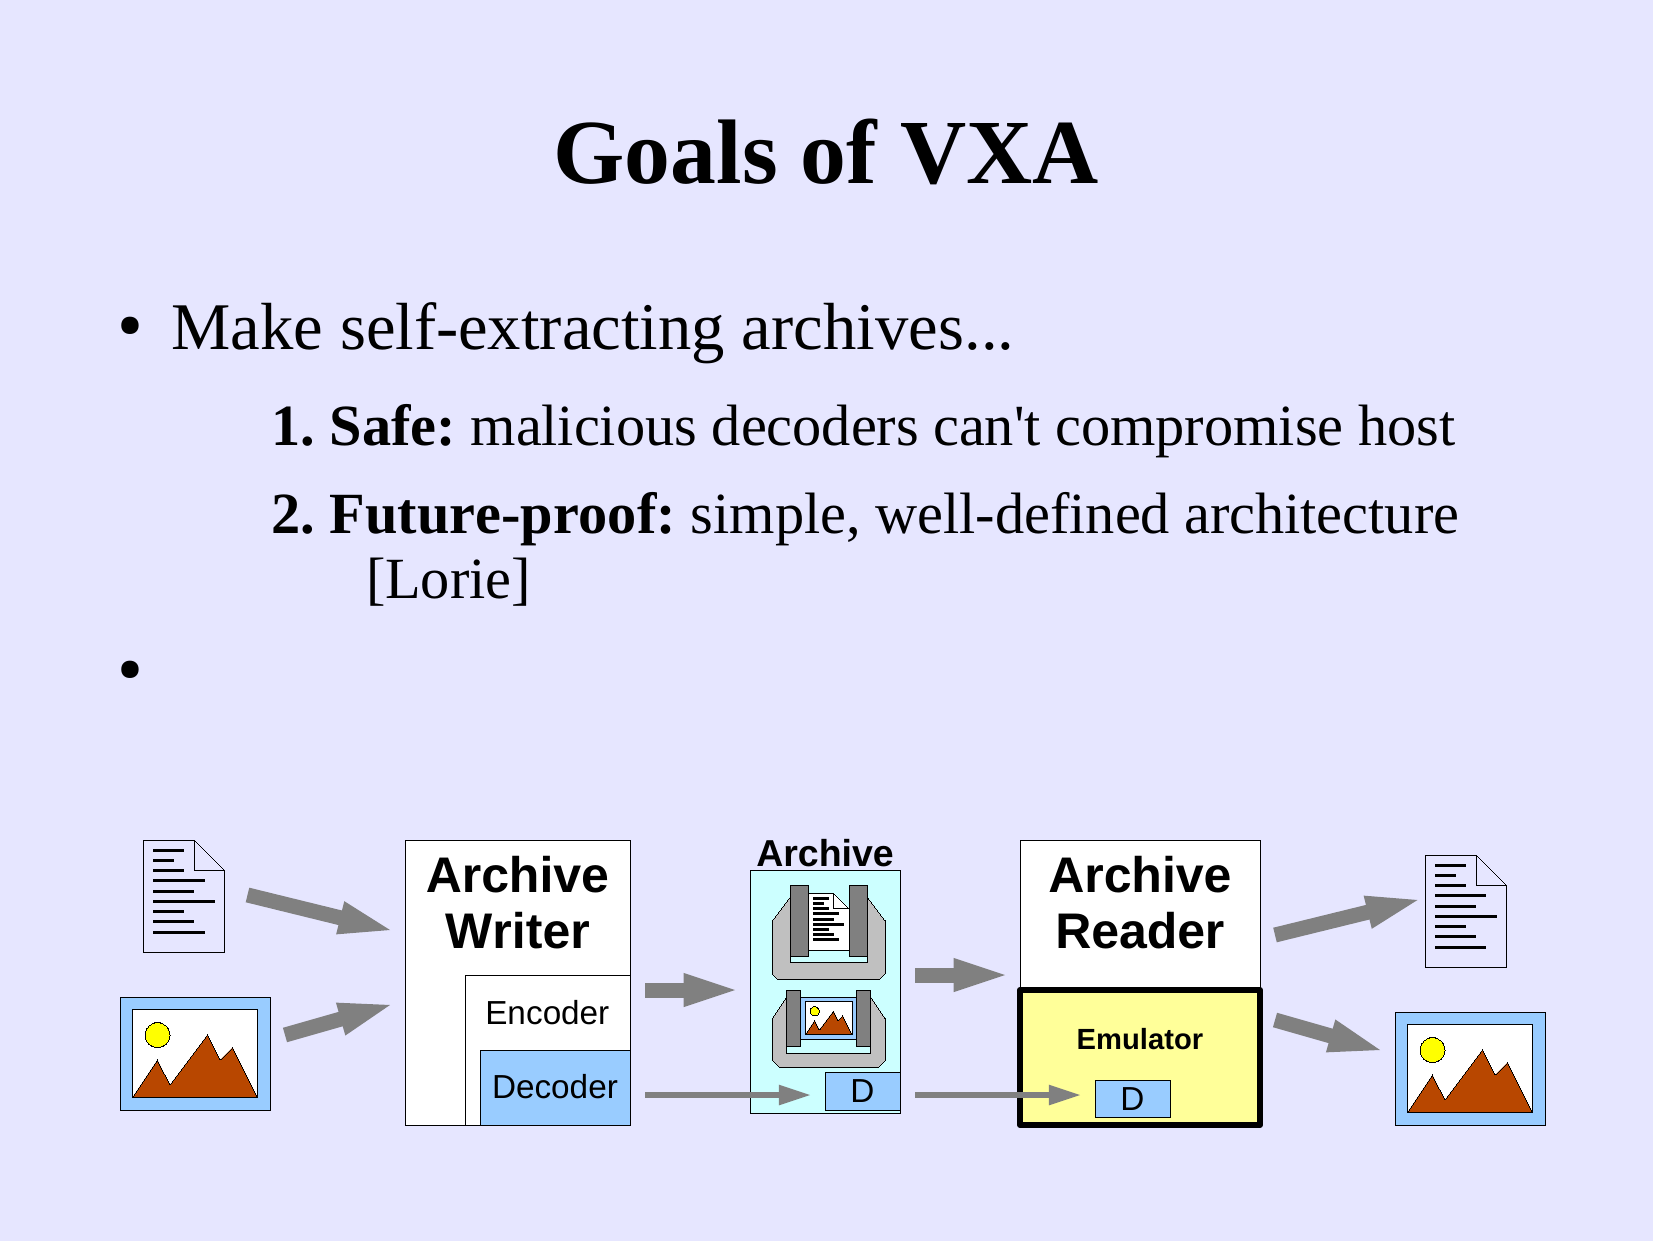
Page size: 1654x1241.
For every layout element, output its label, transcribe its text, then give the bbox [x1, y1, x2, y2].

text_box [120, 997, 271, 1111]
text_box Encoder [465, 975, 631, 1126]
text_box [1395, 1012, 1546, 1126]
text_box Archive Reader [1020, 840, 1261, 990]
text_box Emulator [1020, 990, 1261, 1126]
text_box Archive Writer [405, 840, 631, 1126]
text_box D [825, 1072, 901, 1111]
text_box D [1095, 1080, 1171, 1118]
text_box [750, 882, 901, 1114]
text_box Decoder [480, 1050, 631, 1126]
title Goals of VXA [82, 49, 1571, 257]
text_box Archive [720, 825, 931, 882]
list Make self-extracting archives... Safe: malicious decoders can't compromise host Future-proof: simple, well-defined architecture [Lorie] [82, 290, 1571, 1095]
